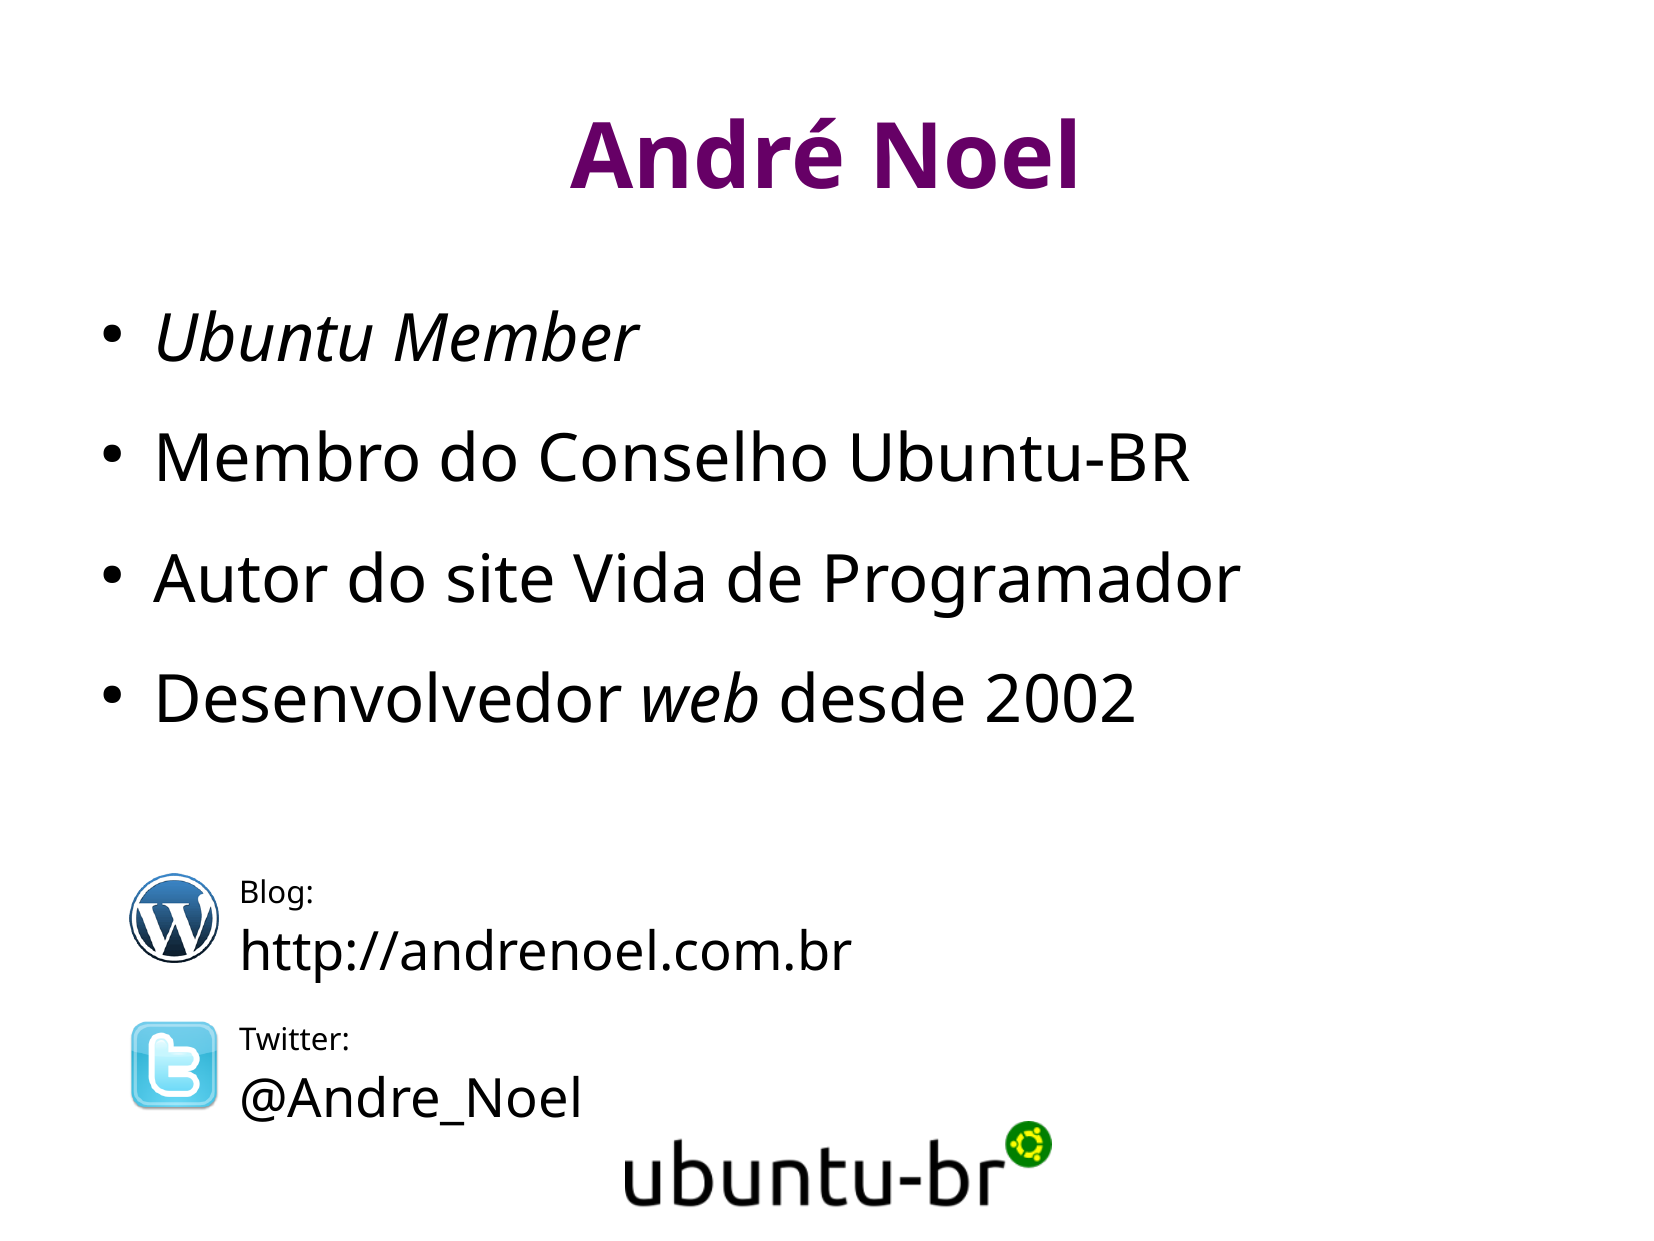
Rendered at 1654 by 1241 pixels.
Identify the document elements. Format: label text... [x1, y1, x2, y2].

picture [625, 1121, 1052, 1223]
text_box Blog: http://andrenoel.com.br [224, 862, 850, 974]
list Ubuntu Member Membro do Conselho Ubuntu-BR Autor do site Vida de Programador Desenvolvedor web desde 2002 [82, 290, 1571, 1109]
title André Noel [82, 49, 1571, 257]
picture [129, 873, 219, 963]
text_box Twitter: @Andre_Noel [224, 1009, 598, 1121]
picture [129, 1021, 219, 1111]
